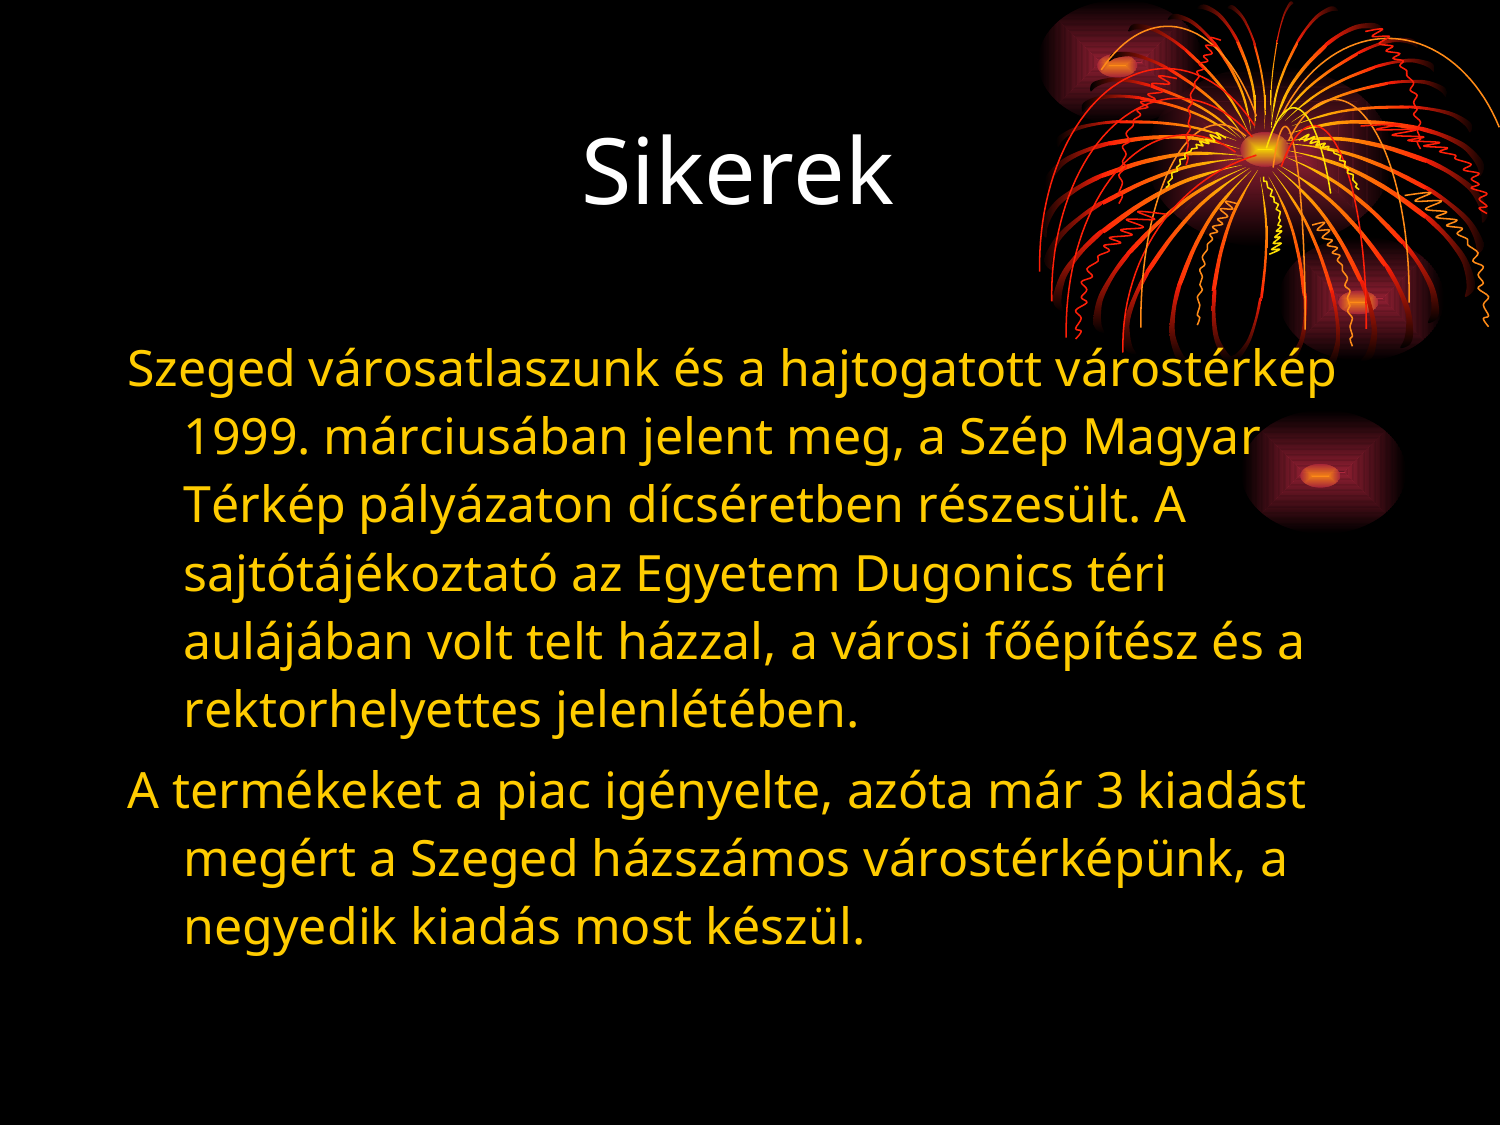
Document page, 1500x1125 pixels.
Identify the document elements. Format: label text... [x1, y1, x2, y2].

title Sikerek [112, 49, 1388, 290]
list Szeged városatlaszunk és a hajtogatott várostérkép 1999. márciusában jelent meg, a Szép Magyar Térkép pályázaton dícséretben részesült. A sajtótájékoztató az Egyetem Dugonics téri aulájában volt telt házzal, a városi főépítész és a rektorhelyettes jelenlétében. A termékeket a piac igényelte, azóta már 3 kiadást megért a Szeged házszámos várostérképünk, a negyedik kiadás most készül. [112, 324, 1388, 1125]
